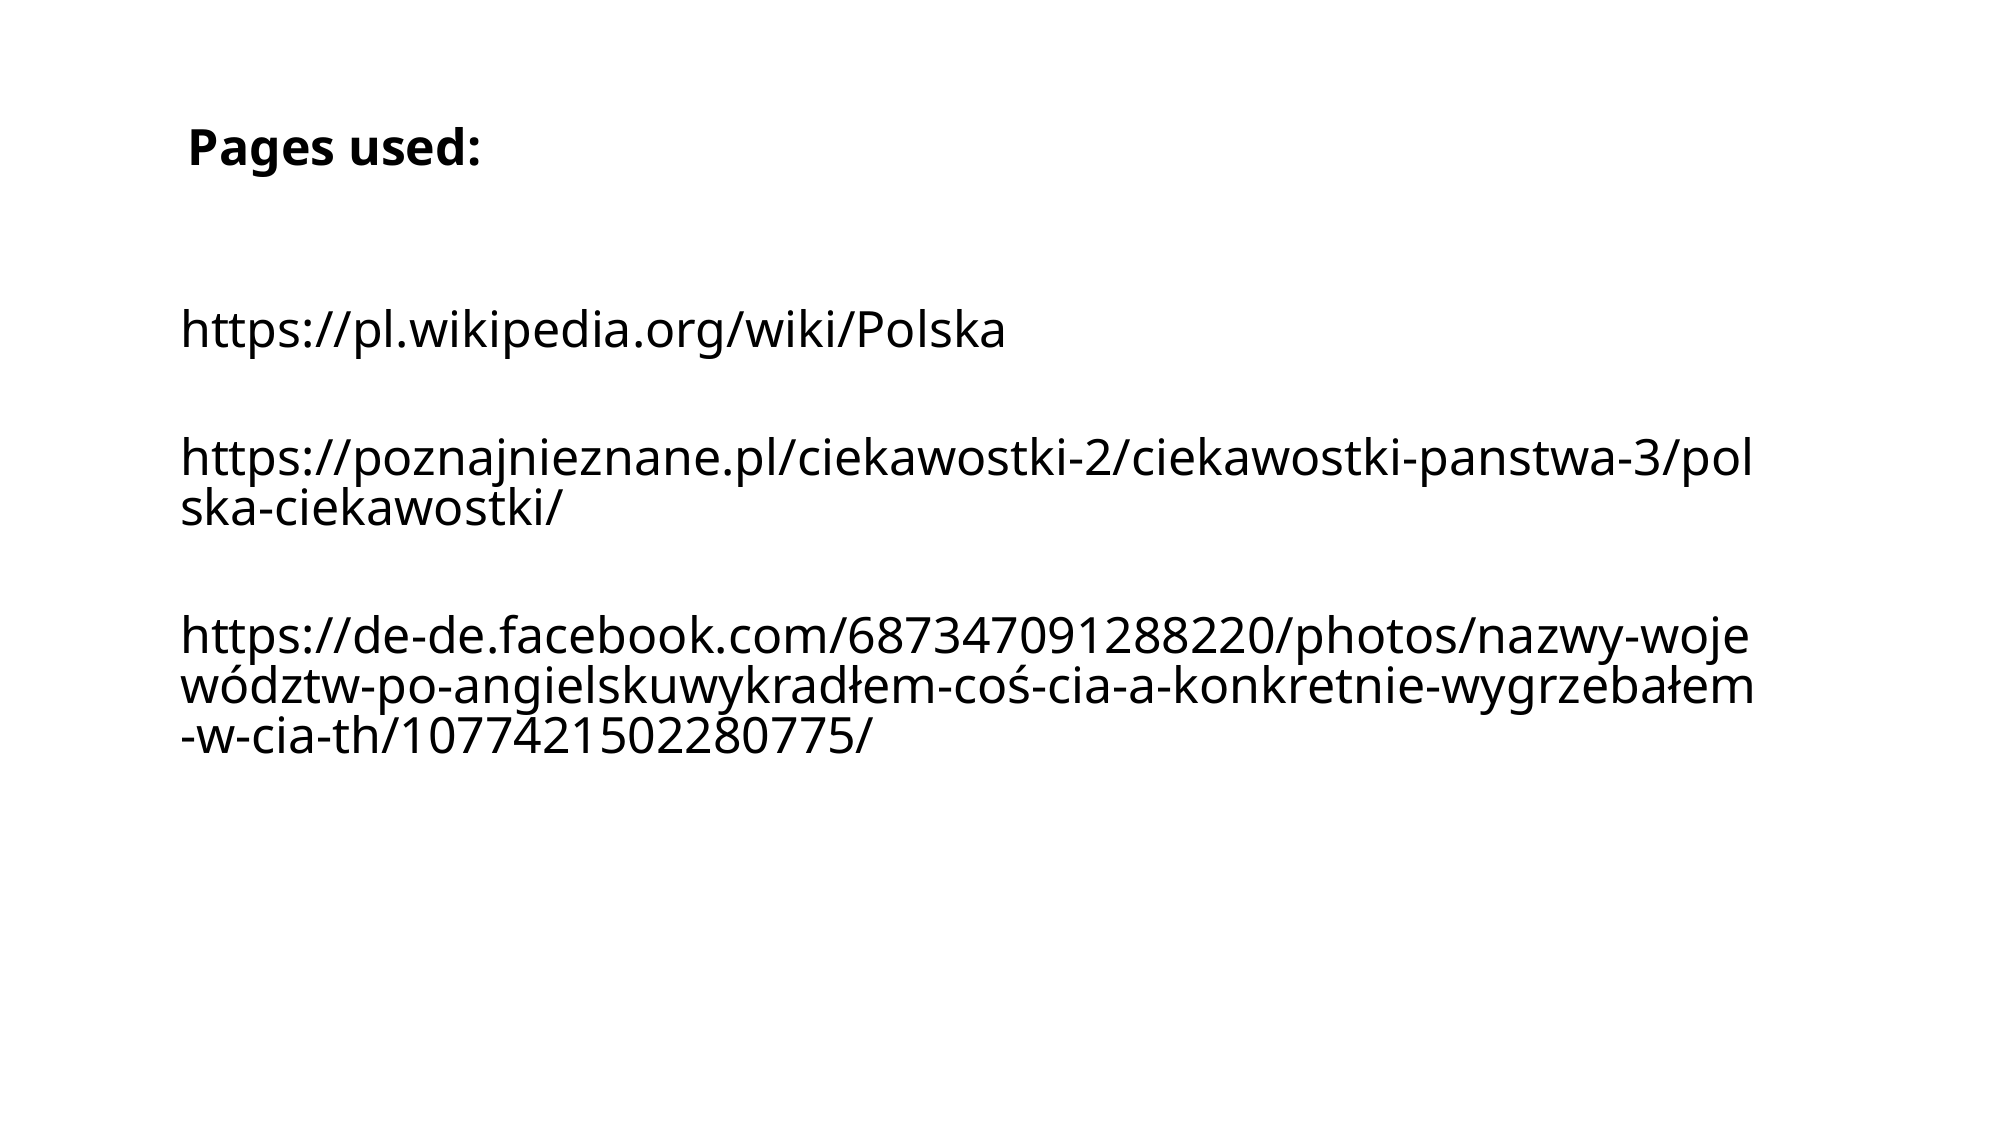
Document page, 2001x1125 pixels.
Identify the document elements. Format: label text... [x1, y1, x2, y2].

text_box https://pl.wikipedia.org/wiki/Polska https://poznajnieznane.pl/ciekawostki-2/ciekawostki-panstwa-3/polska-ciekawostki/ https://de-de.facebook.com/687347091288220/photos/nazwy-województw-po-angielskuwykradłem-coś-cia-a-konkretnie-wygrzebałem-w-cia-th/1077421502280775/ [165, 289, 1774, 690]
text_box Pages used: [172, 107, 697, 183]
